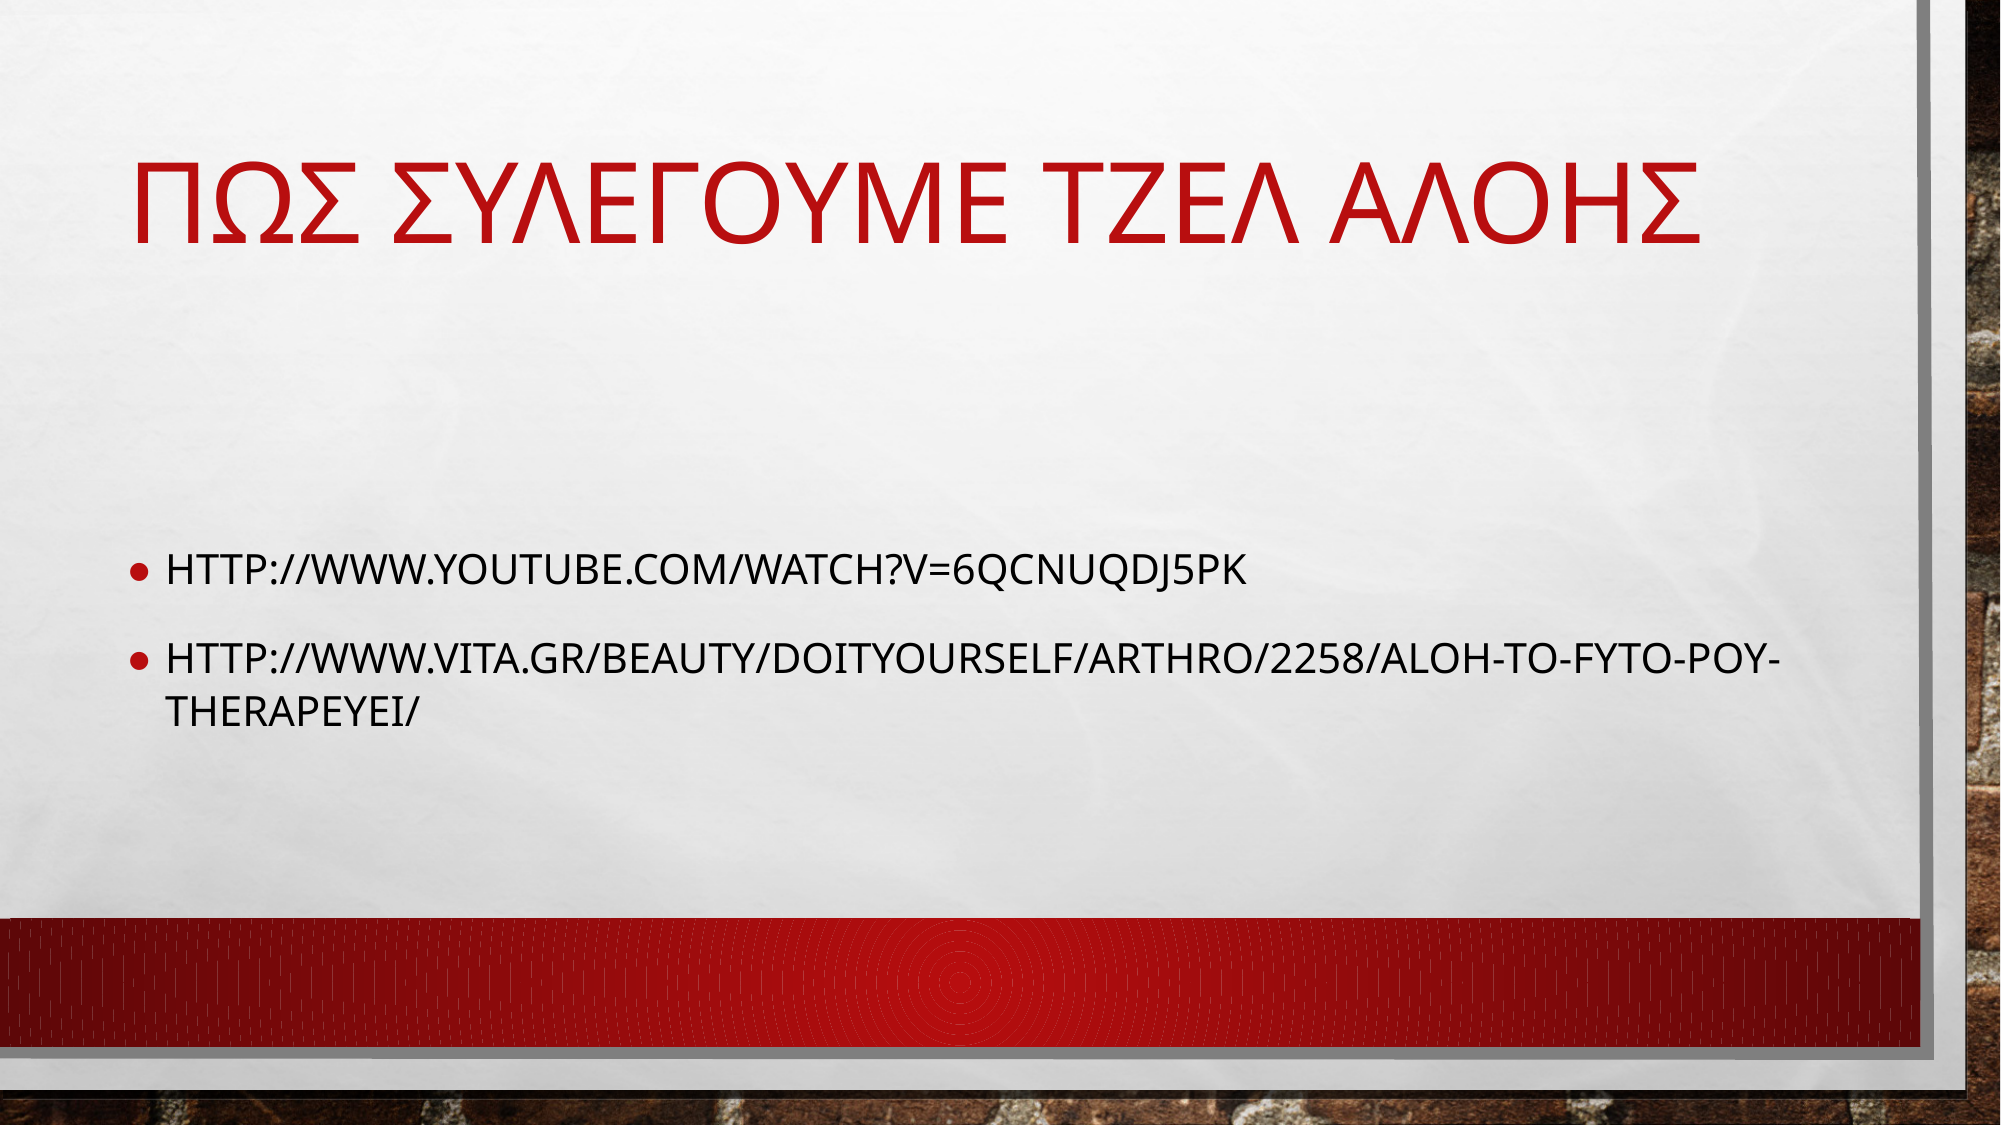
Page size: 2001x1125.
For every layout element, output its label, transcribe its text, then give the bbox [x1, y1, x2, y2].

list http://www.youtube.com/watch?v=6QCNuQdj5pk http://www.vita.gr/beauty/doityourself/arthro/2258/aloh-to-fyto-poy-therapeyei/ [112, 338, 1818, 882]
title Πωσ συλεγουμε τζελ αλοησ [112, 112, 1819, 302]
